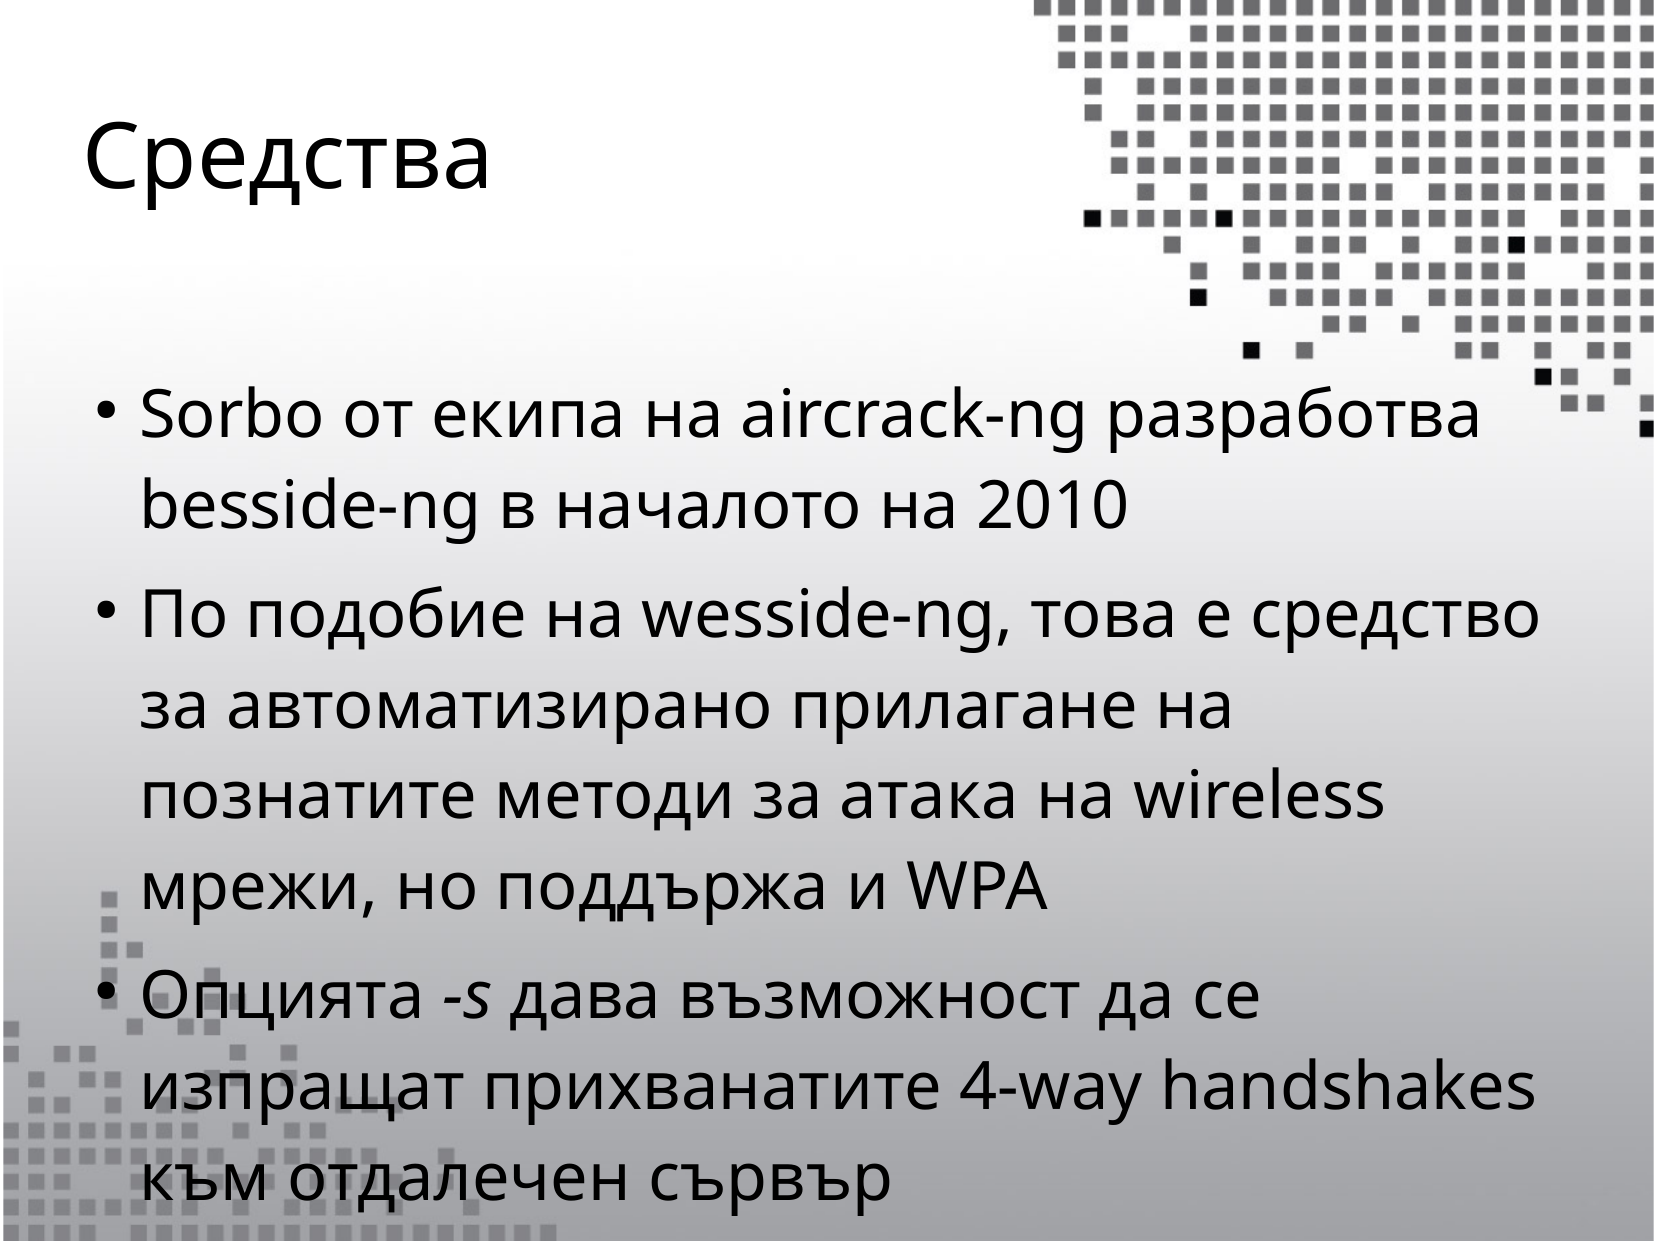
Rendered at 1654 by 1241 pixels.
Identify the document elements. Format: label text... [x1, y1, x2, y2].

subtitle Sorbo от екипа на aircrack-ng разработва besside-ng в началото на 2010 По подобие на wesside-ng, това е средство за автоматизирано прилагане на познатите методи за атака на wireless мрежи, но поддържа и WPA Опцията -s дава възможност да се изпращат прихванатите 4-way handshakes към отдалечен сървър [86, 366, 1576, 1186]
title Средства [82, 49, 1571, 257]
picture [3, 0, 1654, 1241]
